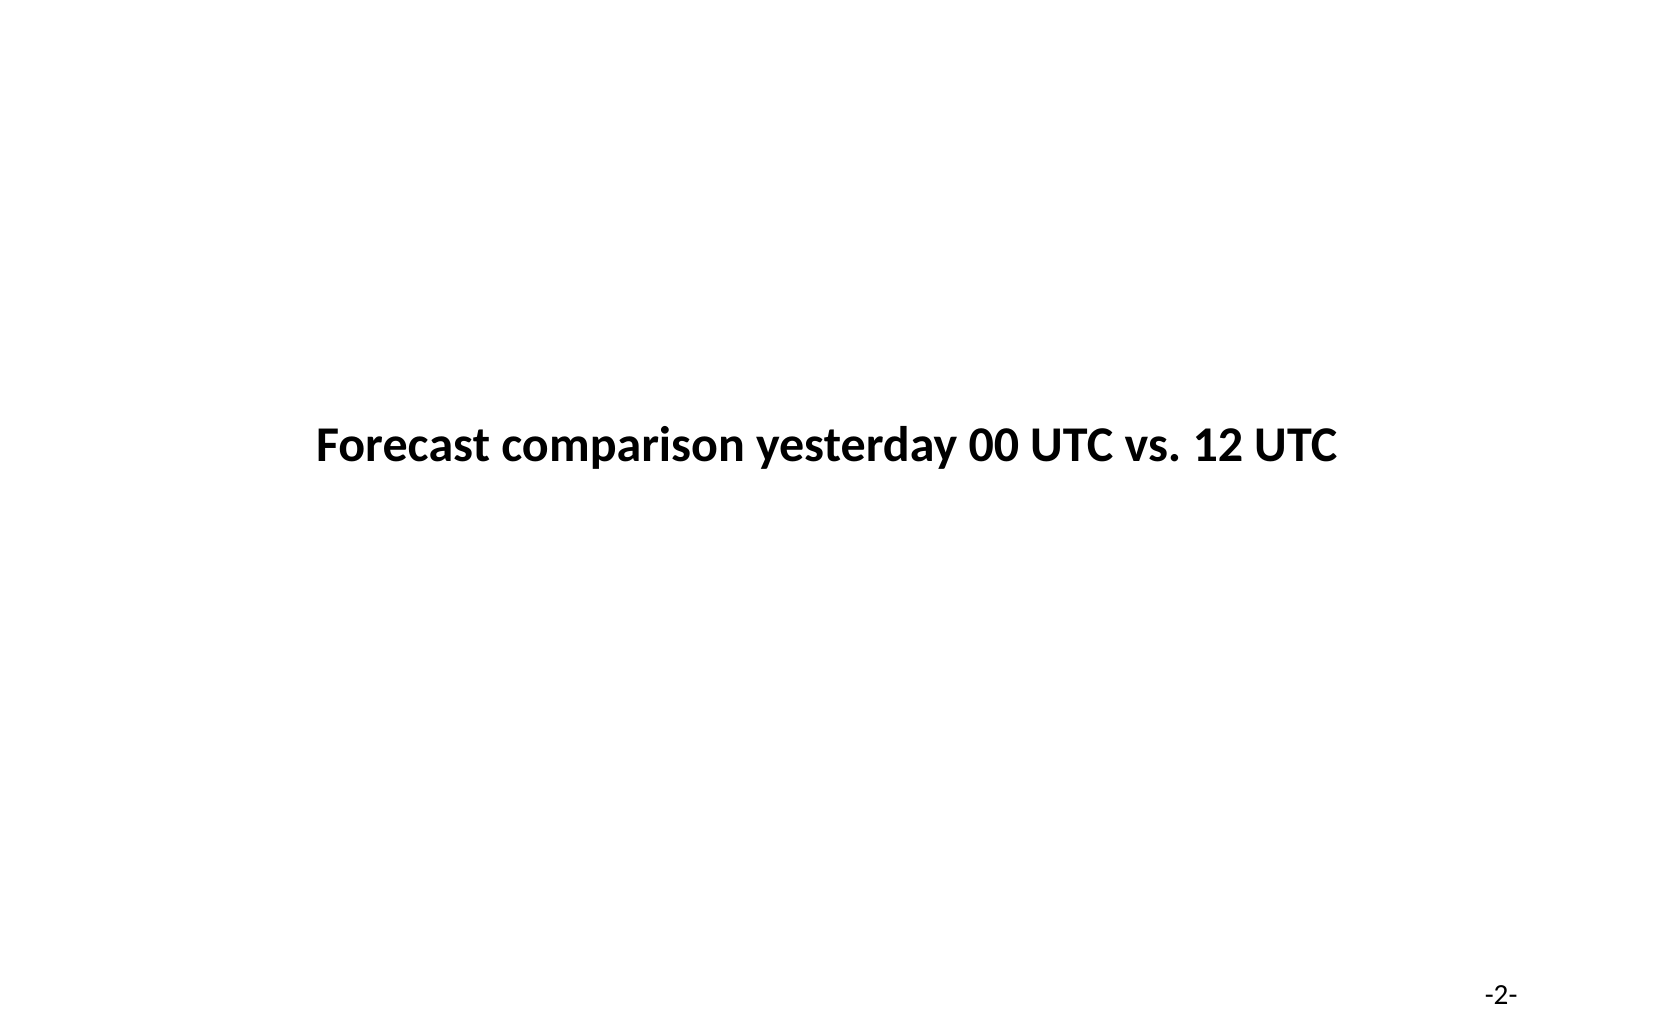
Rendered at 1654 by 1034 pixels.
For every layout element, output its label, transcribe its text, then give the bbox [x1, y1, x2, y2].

text_box Forecast comparison yesterday 00 UTC vs. 12 UTC [206, 410, 1447, 670]
